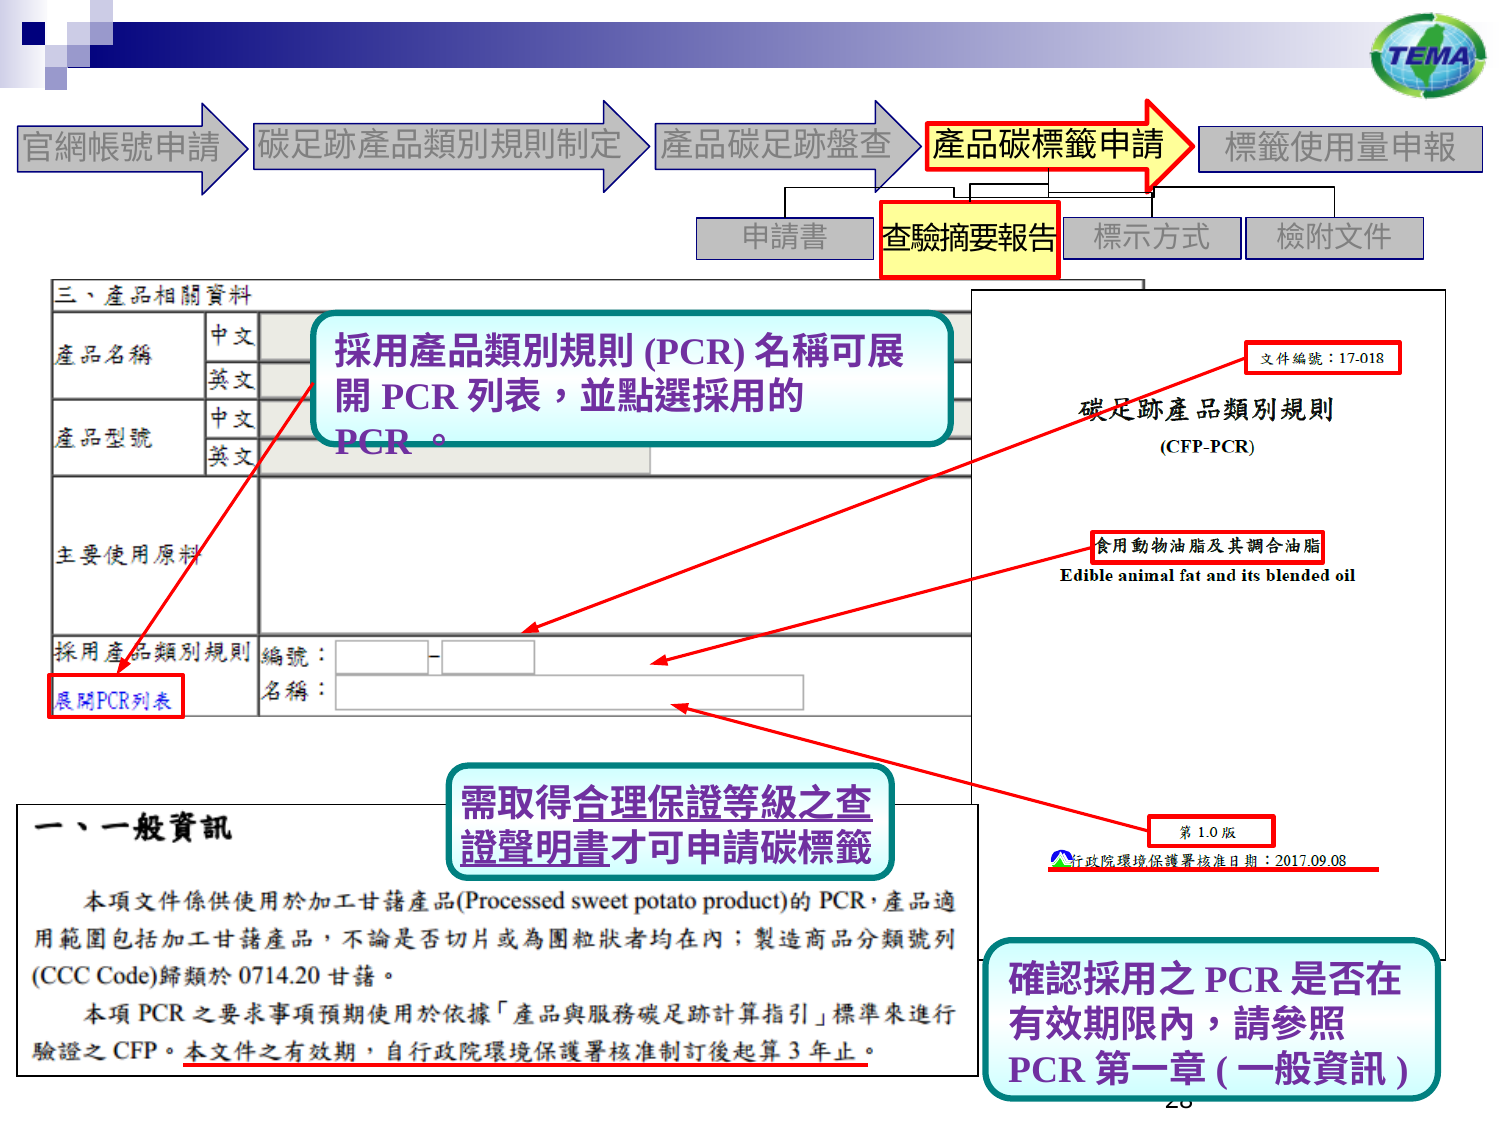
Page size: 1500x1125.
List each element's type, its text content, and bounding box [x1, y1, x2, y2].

text_box 產品碳足跡盤查 [655, 100, 922, 188]
picture [17, 805, 978, 1076]
text_box 標籤使用量申報 [1199, 126, 1482, 172]
text_box 採用產品類別規則(PCR)名稱可展開PCR列表，並點選採用的PCR。 [313, 312, 951, 445]
picture [1095, 534, 1321, 560]
picture [1248, 345, 1398, 371]
picture [972, 290, 1445, 960]
text_box 標示方式 [1064, 217, 1241, 259]
text_box 碳足跡產品類別規則制定 [253, 100, 650, 193]
text_box 需取得合理保證等級之查證聲明書才可申請碳標籤 [448, 765, 892, 878]
text_box 檢附文件 [1246, 217, 1423, 259]
picture [46, 279, 1150, 717]
text_box 申請書 [696, 218, 874, 259]
picture [1151, 819, 1271, 844]
text_box 官網帳號申請 [17, 103, 249, 195]
text_box 產品碳標籤申請 [927, 100, 1193, 192]
text_box 27 [1149, 1050, 1500, 1125]
picture [51, 677, 181, 715]
text_box 確認採用之PCR是否在有效期限內，請參照PCR第一章(一般資訊) [985, 940, 1438, 1099]
text_box 查驗摘要報告 [881, 202, 1058, 277]
